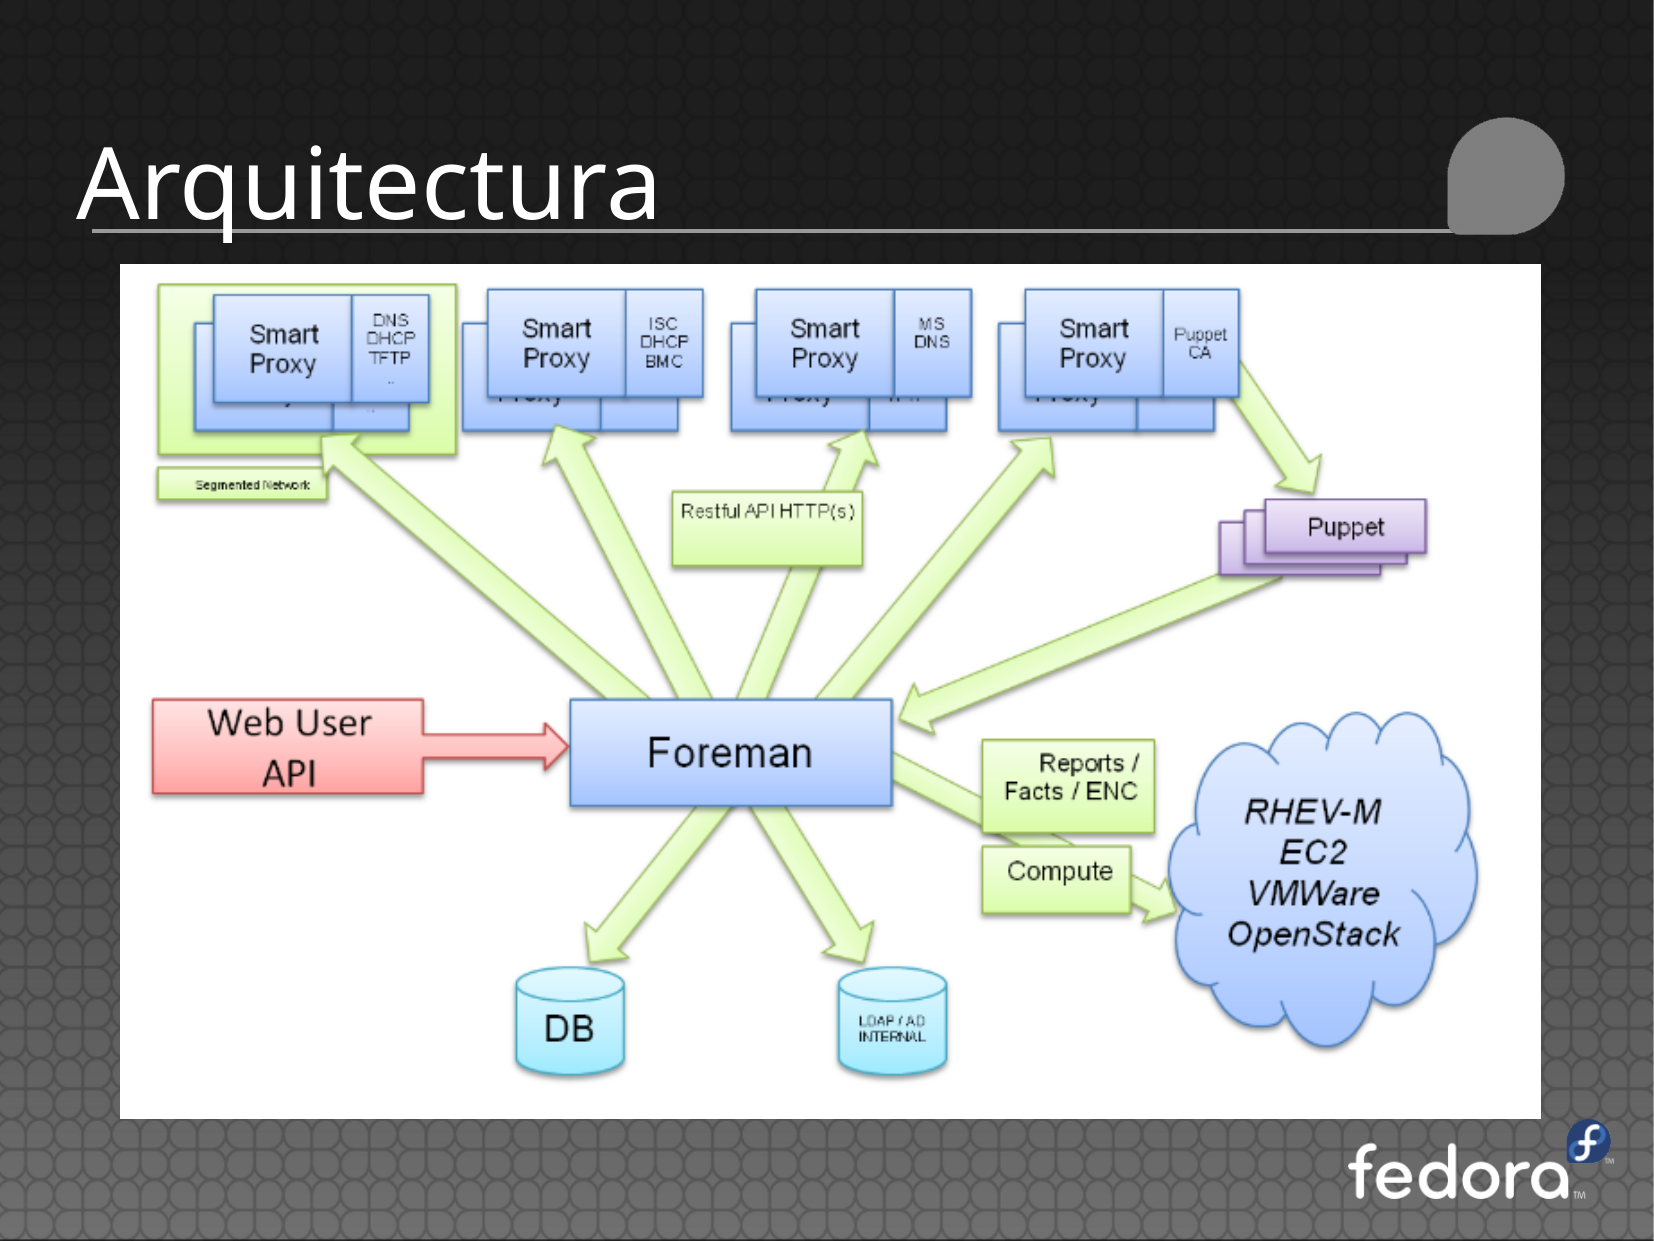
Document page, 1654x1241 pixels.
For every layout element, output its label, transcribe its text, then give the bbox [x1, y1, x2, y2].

picture [0, 0, 1654, 1241]
title Arquitectura [76, 112, 1566, 249]
